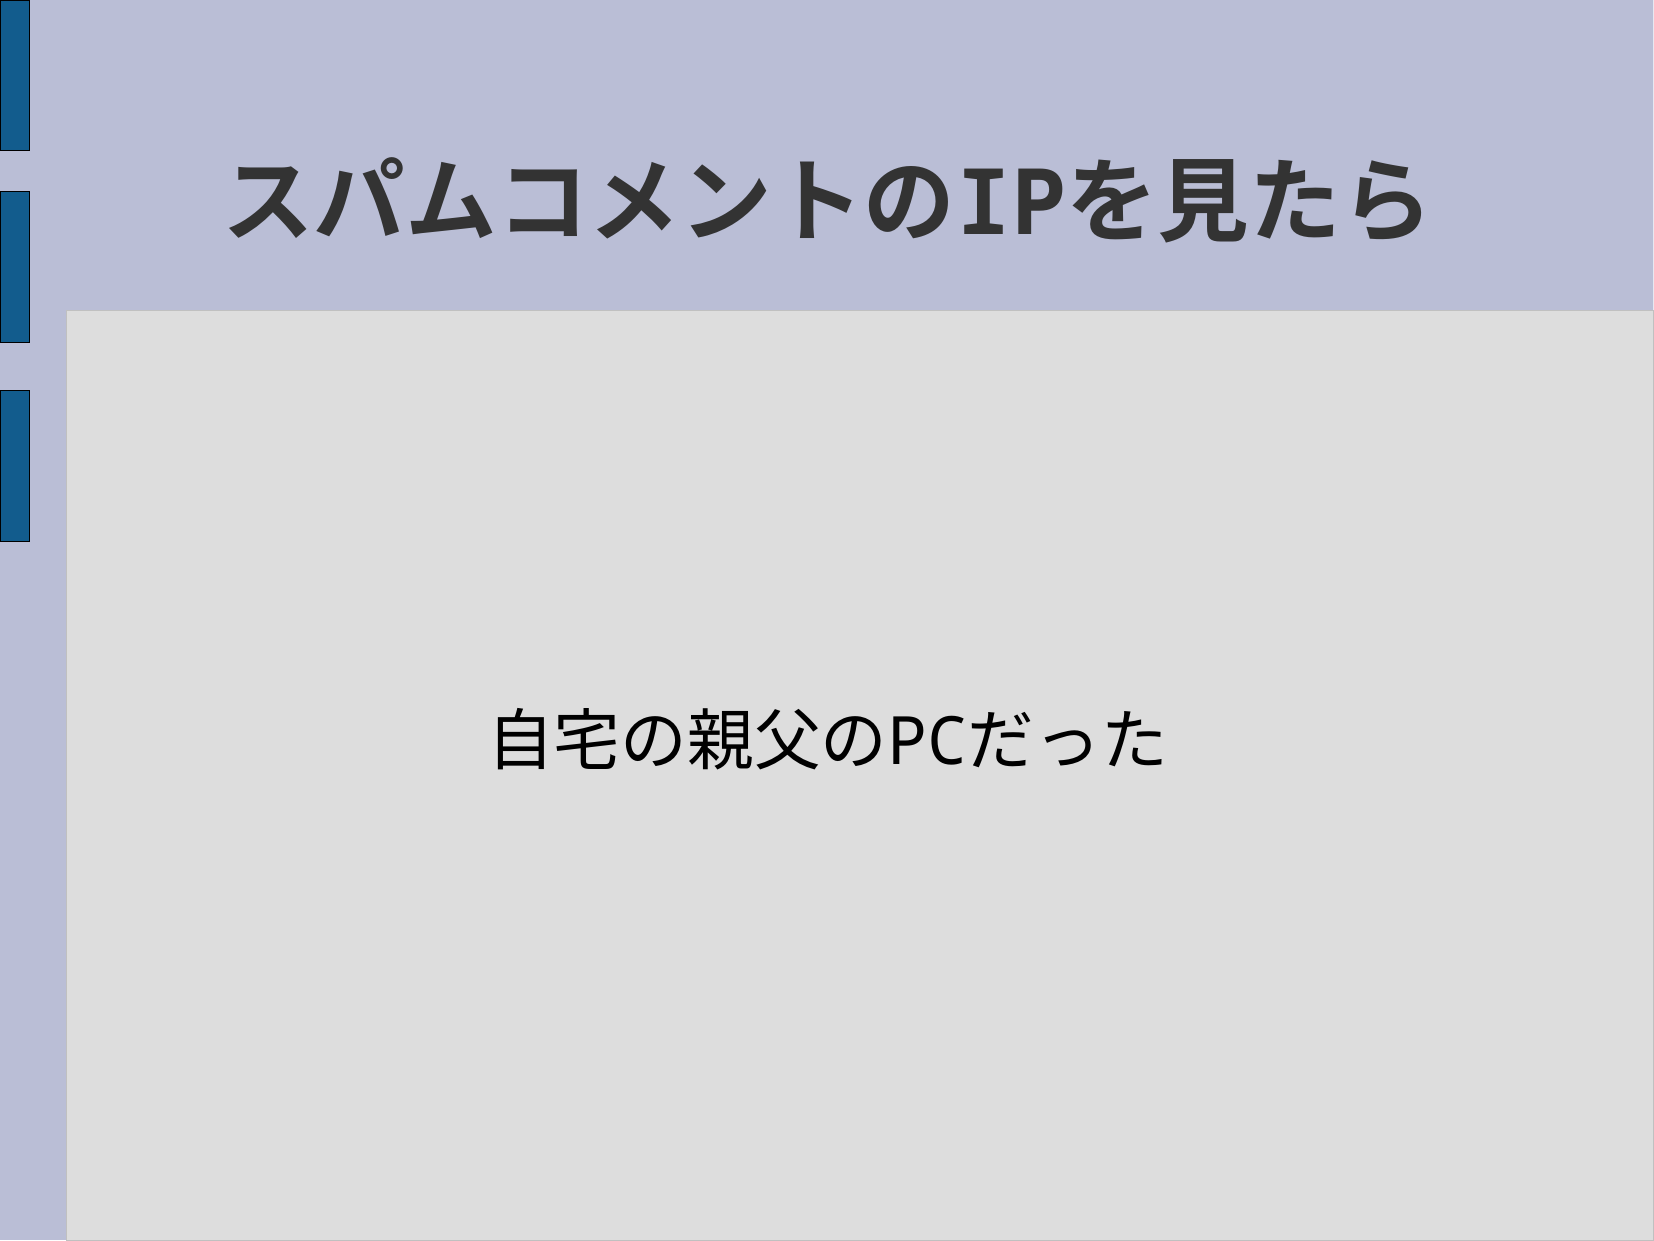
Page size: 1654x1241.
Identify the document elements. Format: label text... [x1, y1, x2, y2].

subtitle 自宅の親父のPCだった [121, 352, 1534, 1119]
title スパムコメントのIPを見たら [121, 98, 1534, 291]
